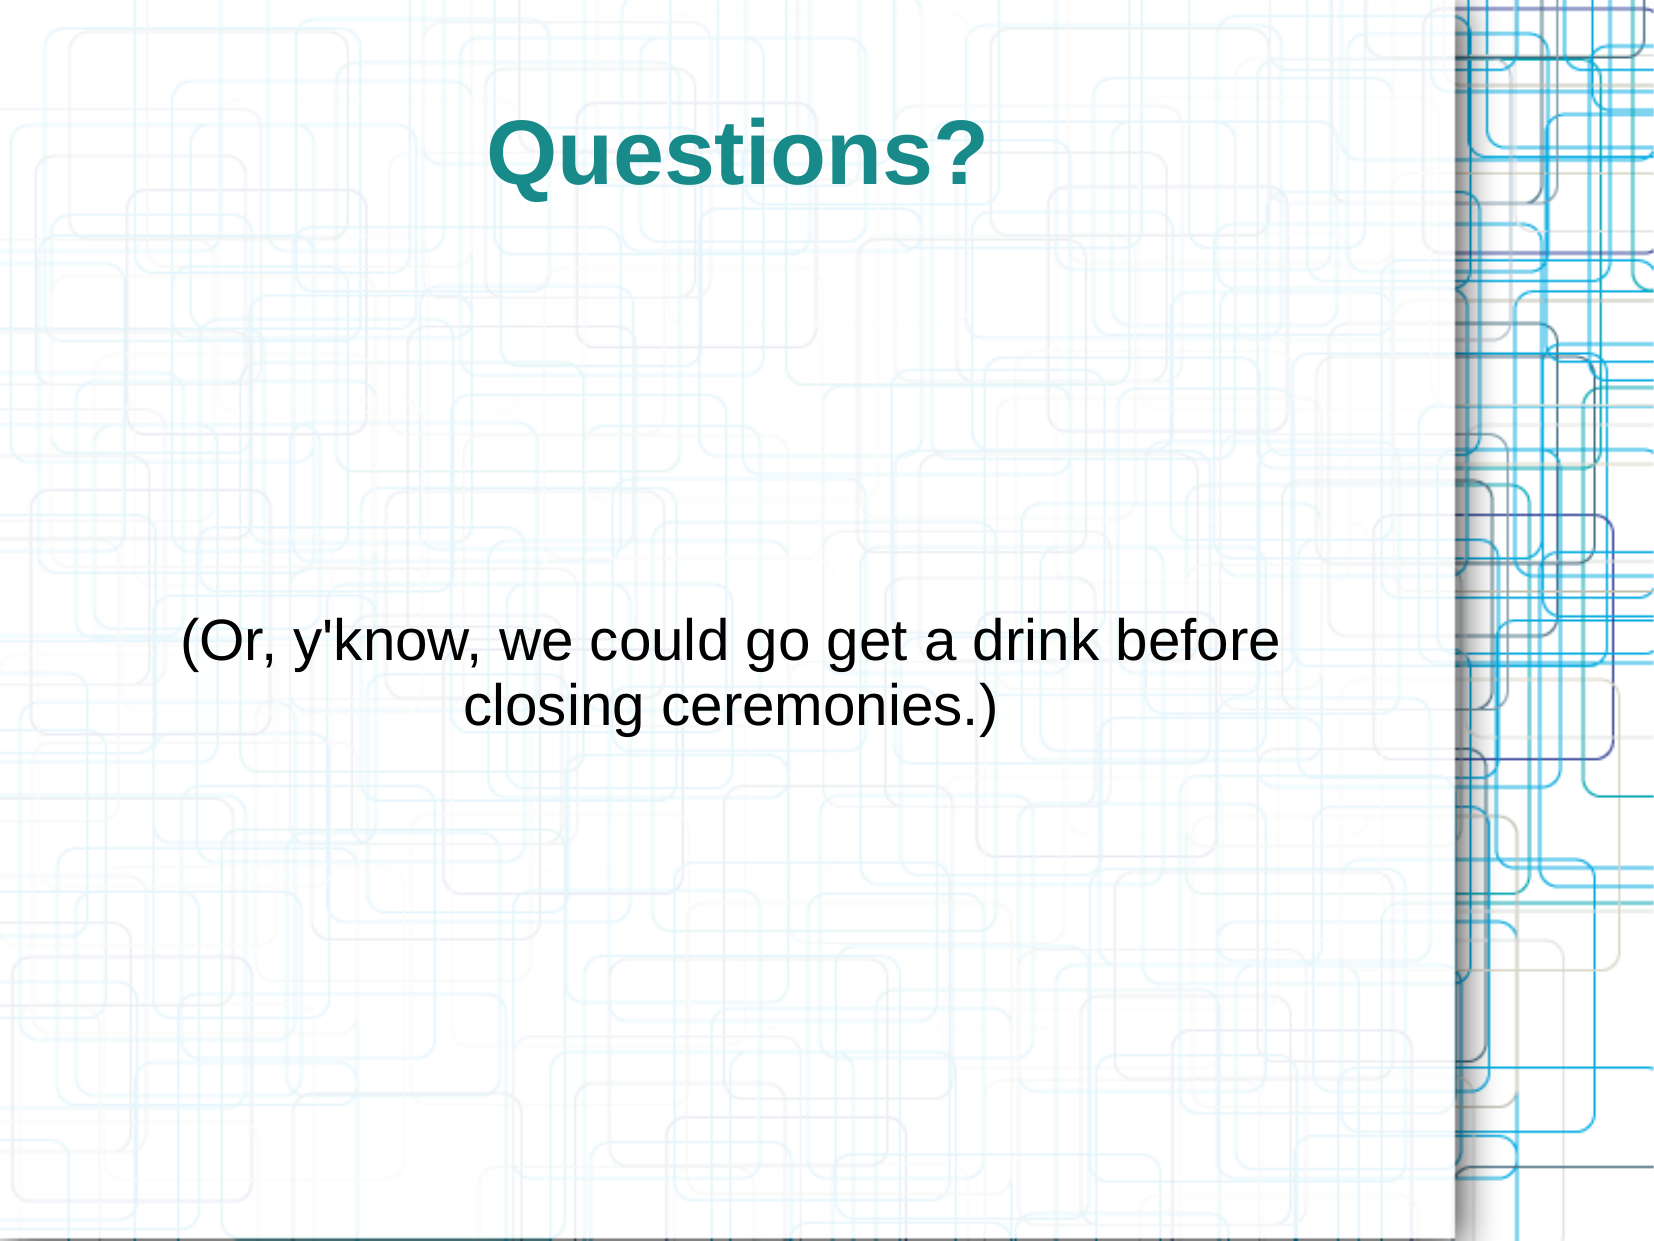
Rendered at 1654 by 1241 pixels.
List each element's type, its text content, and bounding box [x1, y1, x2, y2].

picture [0, 0, 1654, 1241]
title Questions? [59, 56, 1418, 250]
text_box (Or, y'know, we could go get a drink before closing ceremonies.) [75, 600, 1388, 745]
